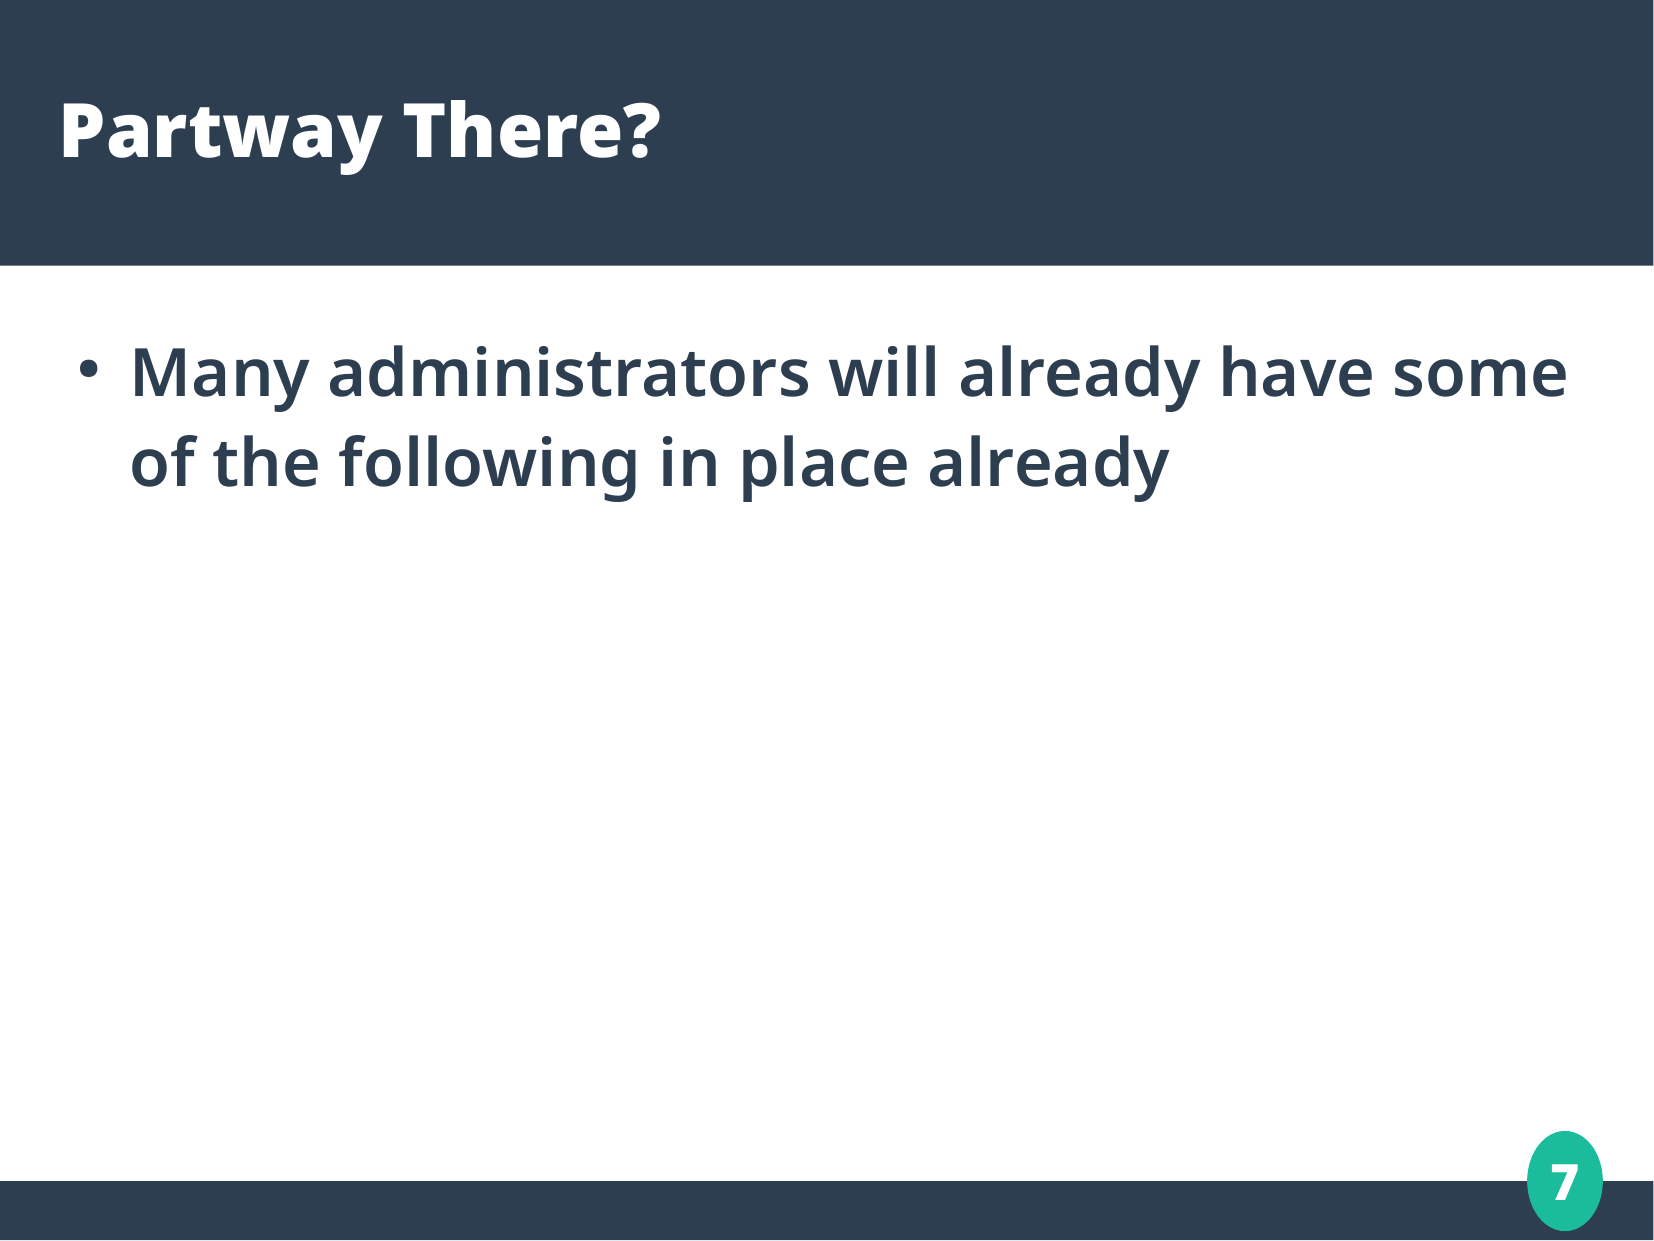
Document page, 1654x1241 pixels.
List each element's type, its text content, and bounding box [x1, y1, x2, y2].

list Many administrators will already have some of the following in place already [59, 324, 1595, 1152]
title Partway There? [59, 49, 1595, 207]
